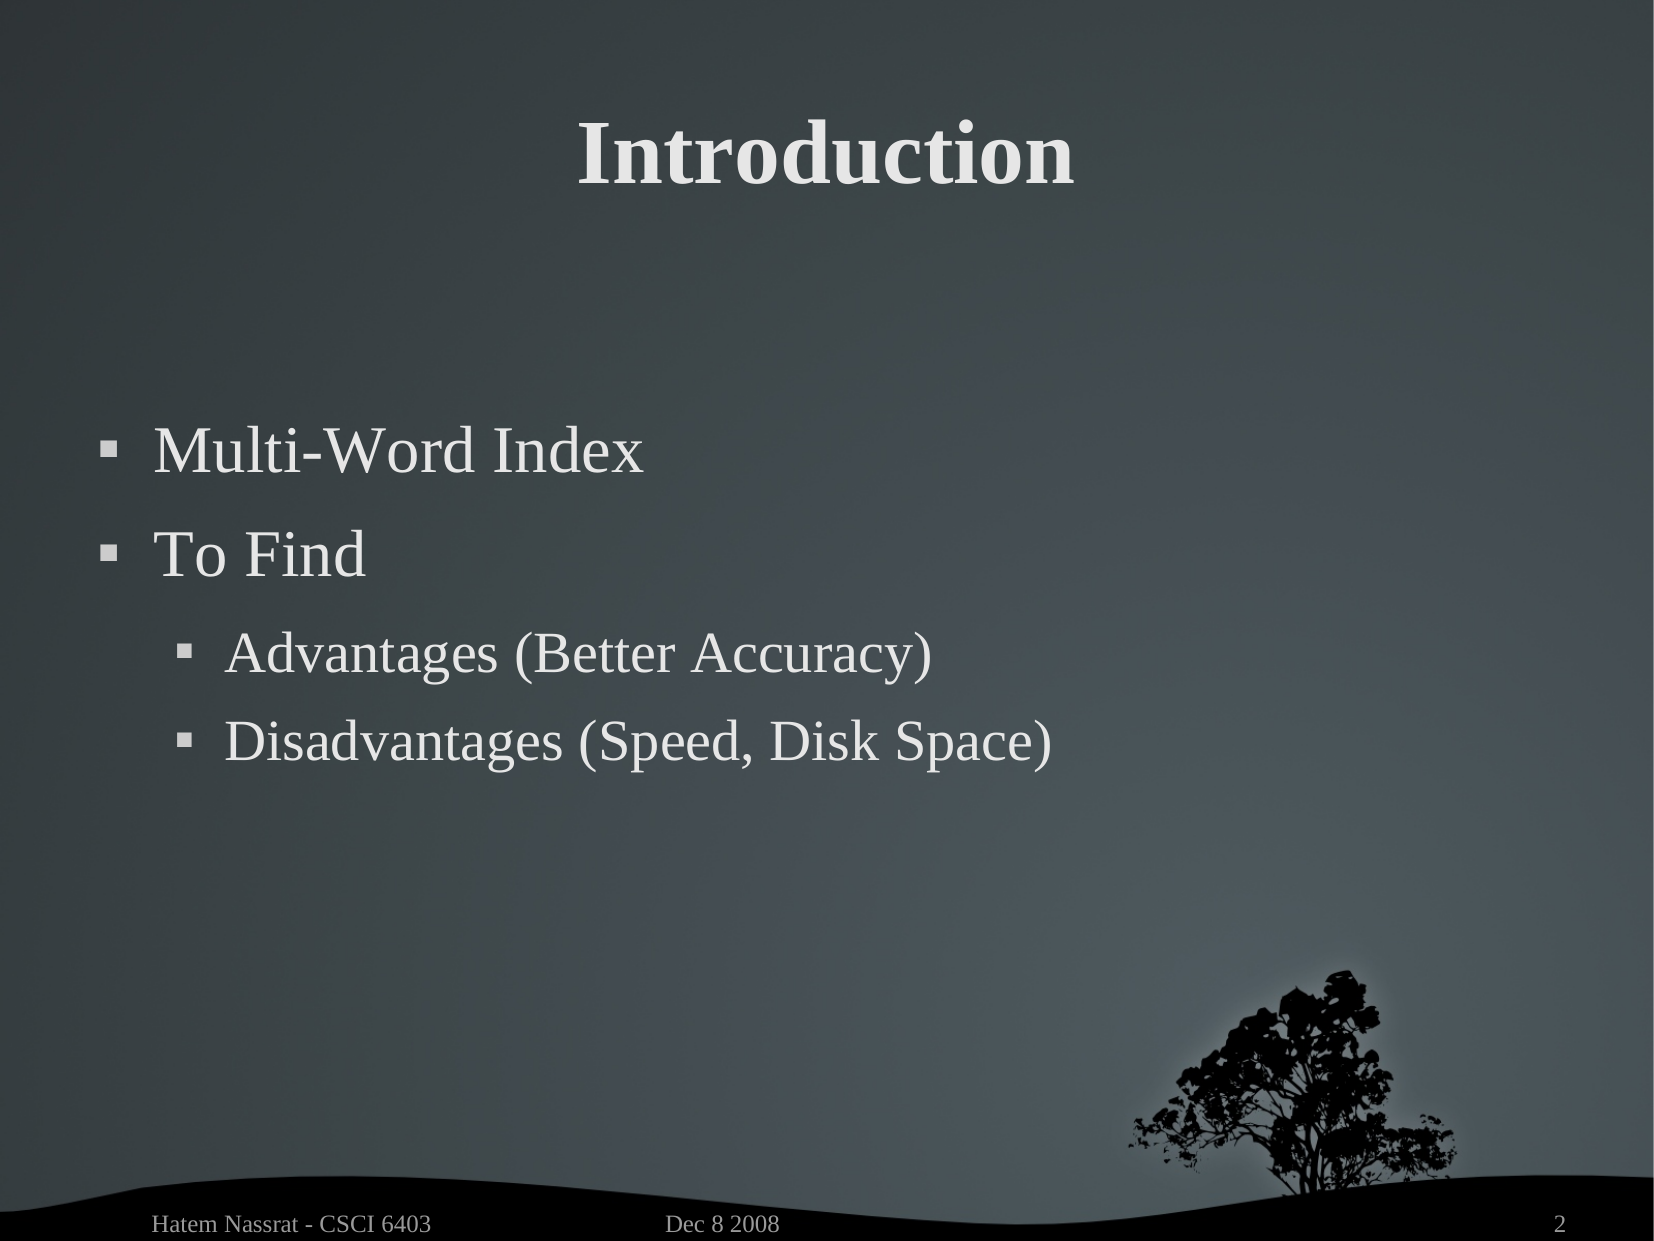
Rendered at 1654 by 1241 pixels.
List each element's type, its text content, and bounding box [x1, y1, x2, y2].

title Introduction [82, 49, 1571, 257]
picture [0, 0, 1654, 1241]
list Multi-Word Index To Find Advantages (Better Accuracy) Disadvantages (Speed, Disk Space) [82, 413, 1571, 1109]
